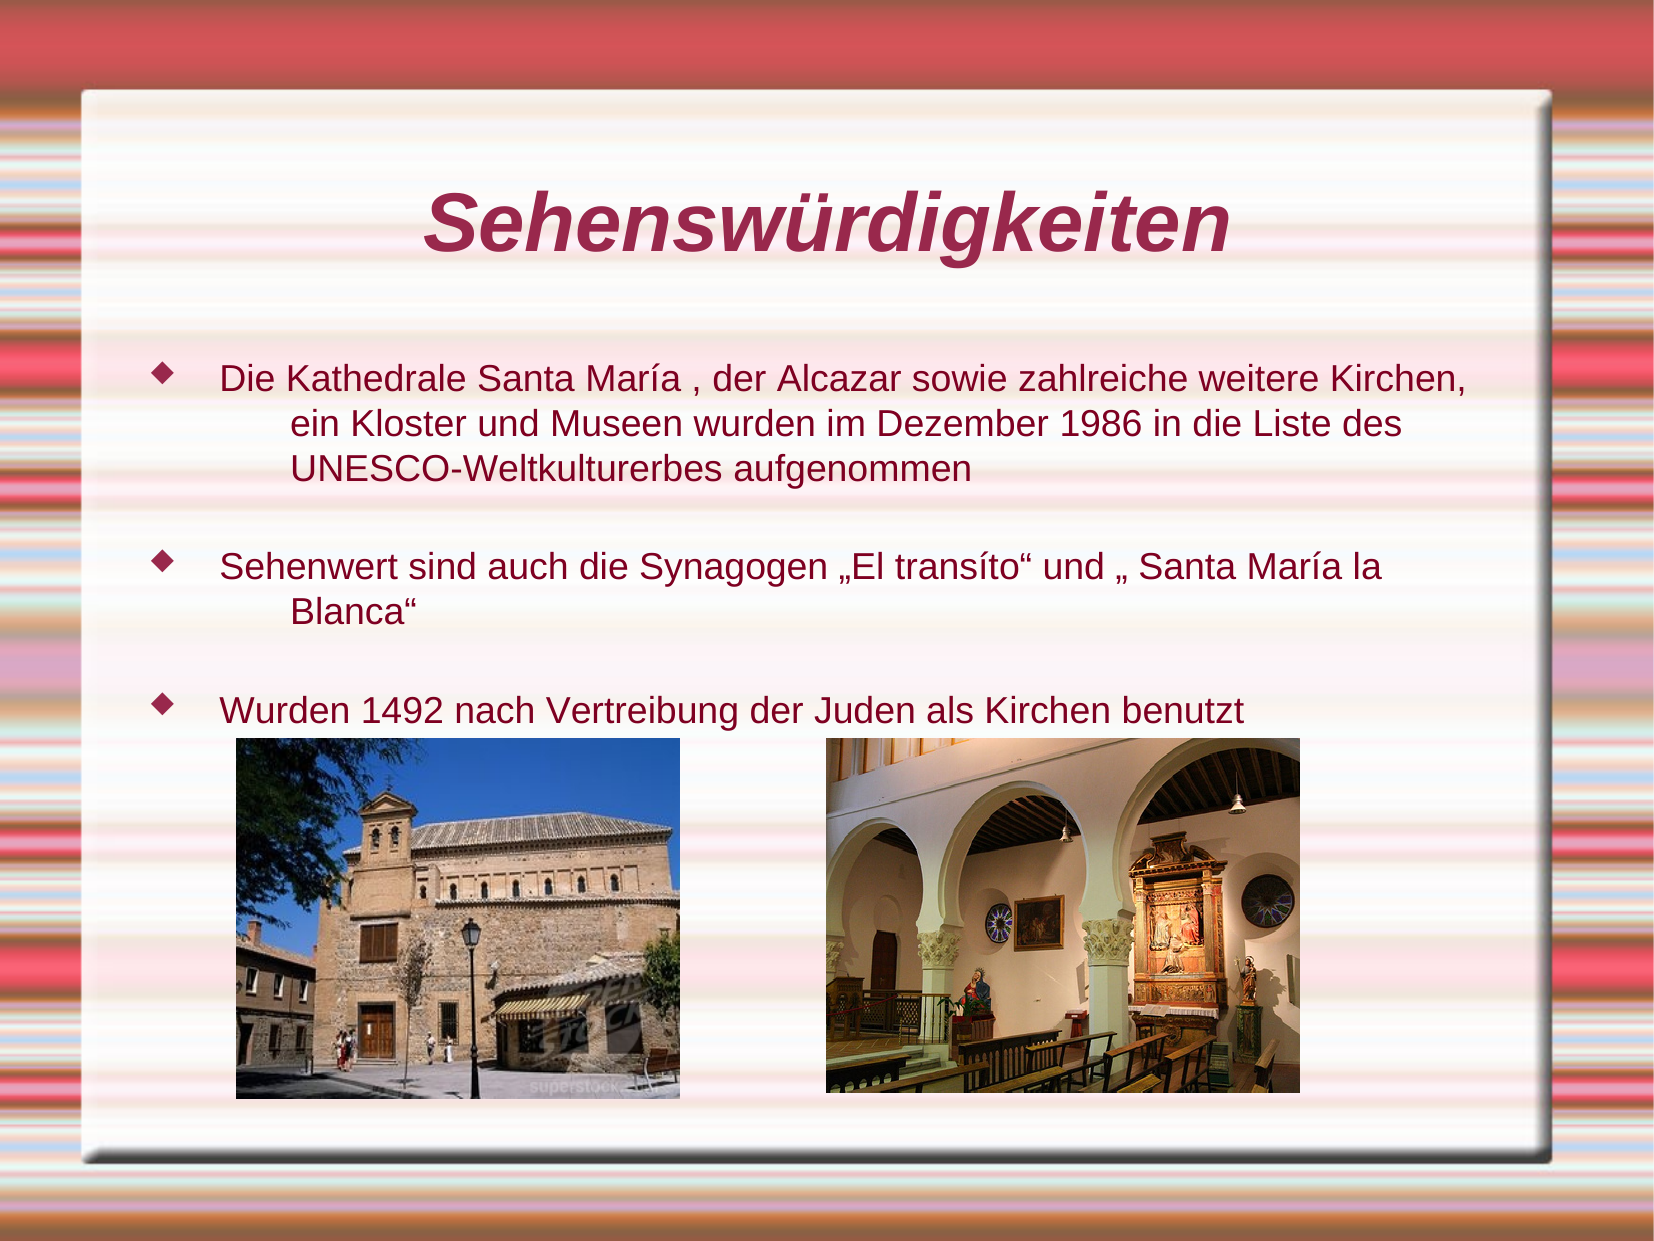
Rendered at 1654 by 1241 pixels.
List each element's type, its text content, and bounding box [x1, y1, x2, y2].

picture [826, 738, 1300, 1093]
list Die Kathedrale Santa María , der Alcazar sowie zahlreiche weitere Kirchen, ein Kloster und Museen wurden im Dezember 1986 in die Liste des UNESCO-Weltkulturerbes aufgenommen Sehenwert sind auch die Synagogen „El transíto“ und „ Santa María la Blanca“ Wurden 1492 nach Vertreibung der Juden als Kirchen benutzt [124, 354, 1506, 1136]
title Sehenswürdigkeiten [121, 114, 1534, 322]
picture [236, 738, 680, 1099]
